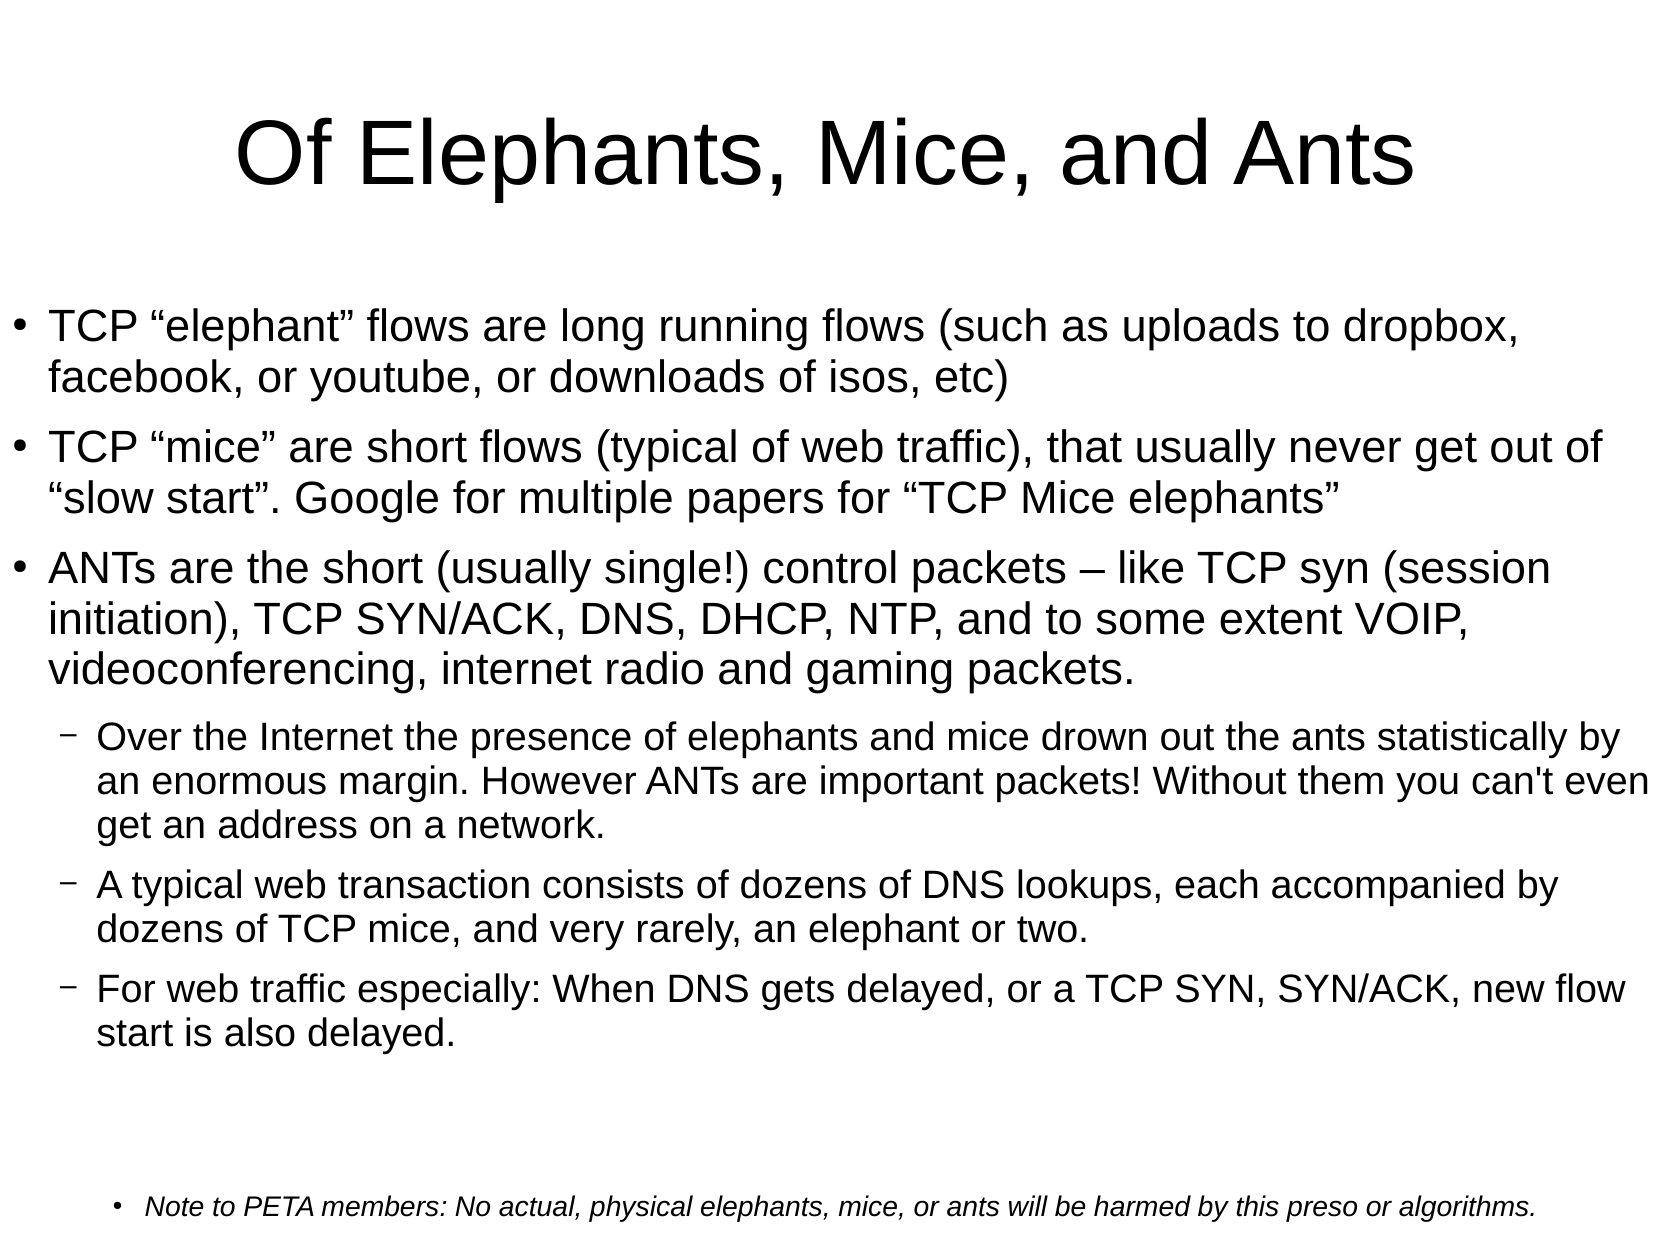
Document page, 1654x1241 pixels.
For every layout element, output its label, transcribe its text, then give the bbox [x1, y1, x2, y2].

list TCP “elephant” flows are long running flows (such as uploads to dropbox, facebook, or youtube, or downloads of isos, etc) TCP “mice” are short flows (typical of web traffic), that usually never get out of “slow start”. Google for multiple papers for “TCP Mice elephants” ANTs are the short (usually single!) control packets – like TCP syn (session initiation), TCP SYN/ACK, DNS, DHCP, NTP, and to some extent VOIP, videoconferencing, internet radio and gaming packets. Over the Internet the presence of elephants and mice drown out the ants statistically by an enormous margin. However ANTs are important packets! Without them you can't even get an address on a network. A typical web transaction consists of dozens of DNS lookups, each accompanied by dozens of TCP mice, and very rarely, an elephant or two. For web traffic especially: When DNS gets delayed, or a TCP SYN, SYN/ACK, new flow start is also delayed. Note to PETA members: No actual, physical elephants, mice, or ants will be harmed by this preso or algorithms. [0, 300, 1654, 1241]
title Of Elephants, Mice, and Ants [82, 49, 1571, 257]
